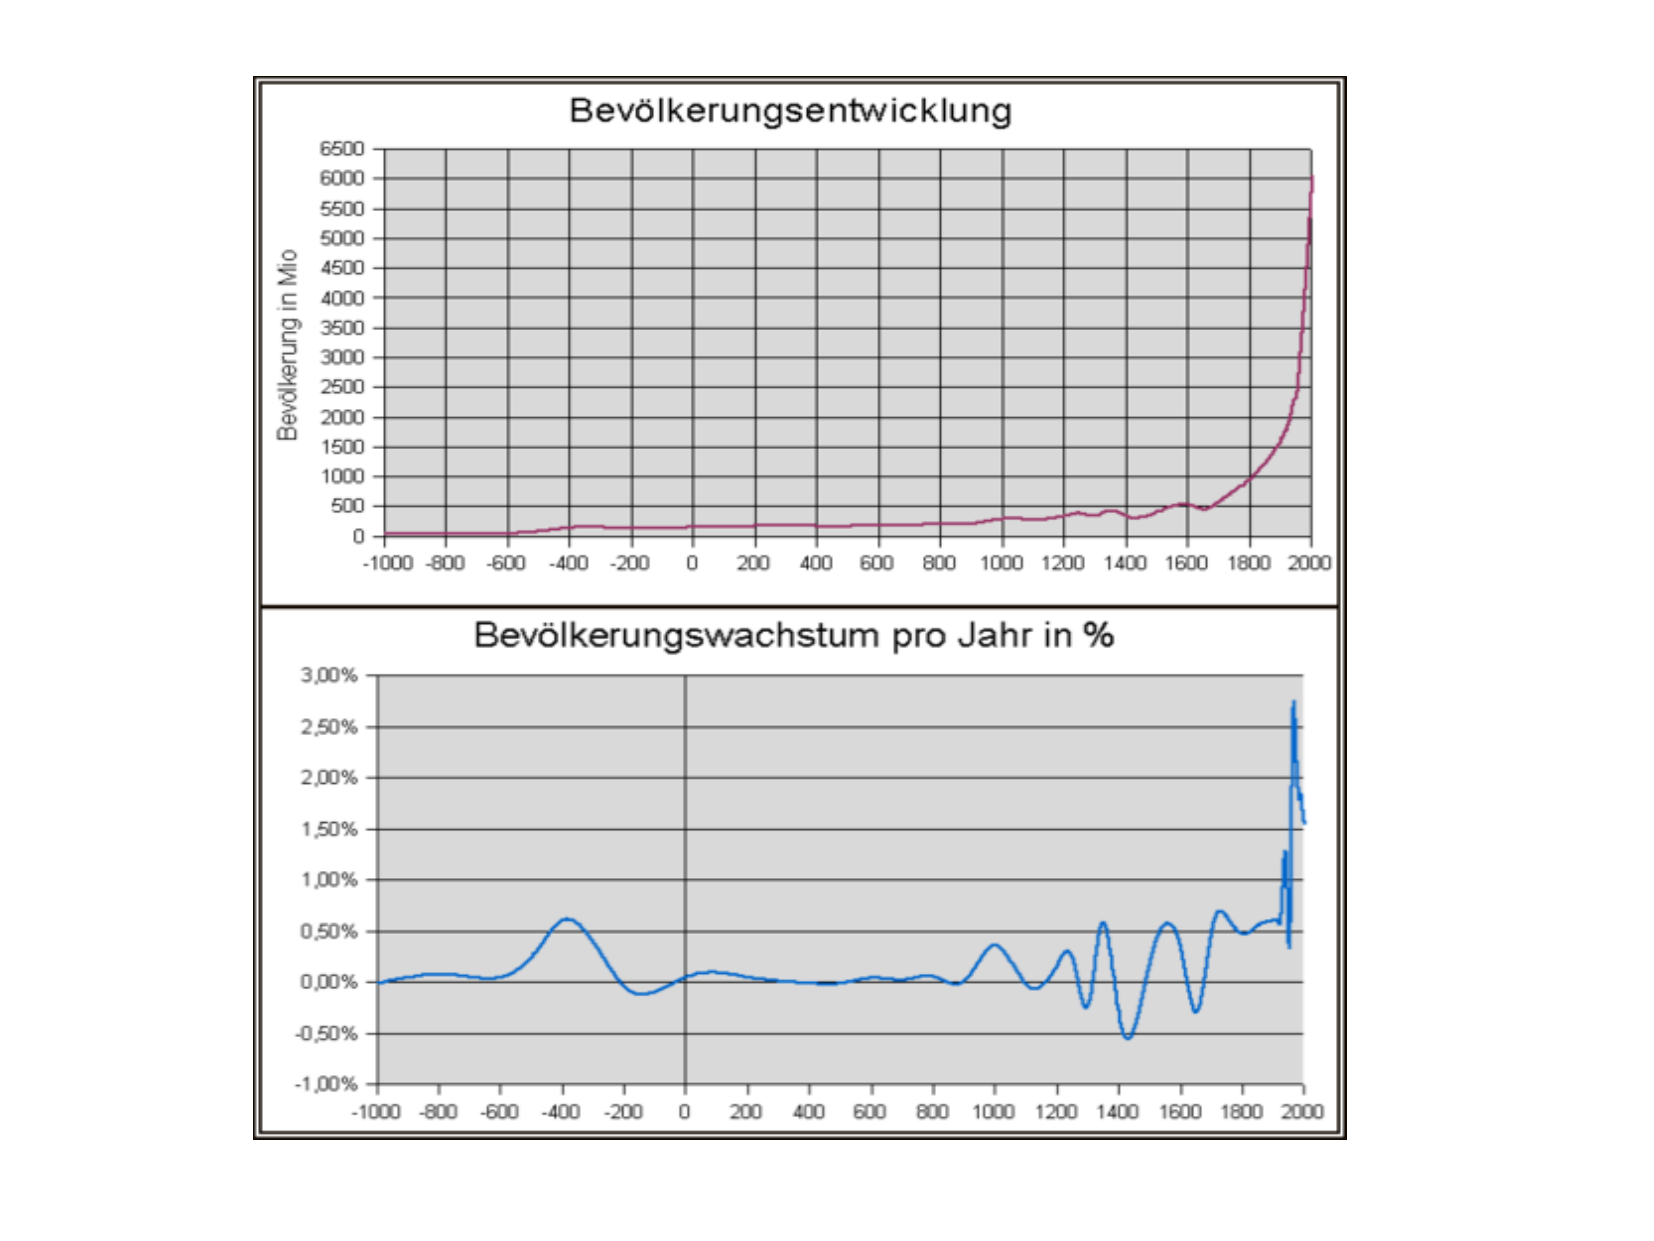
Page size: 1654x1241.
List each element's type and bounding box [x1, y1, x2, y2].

picture [253, 76, 1347, 1140]
